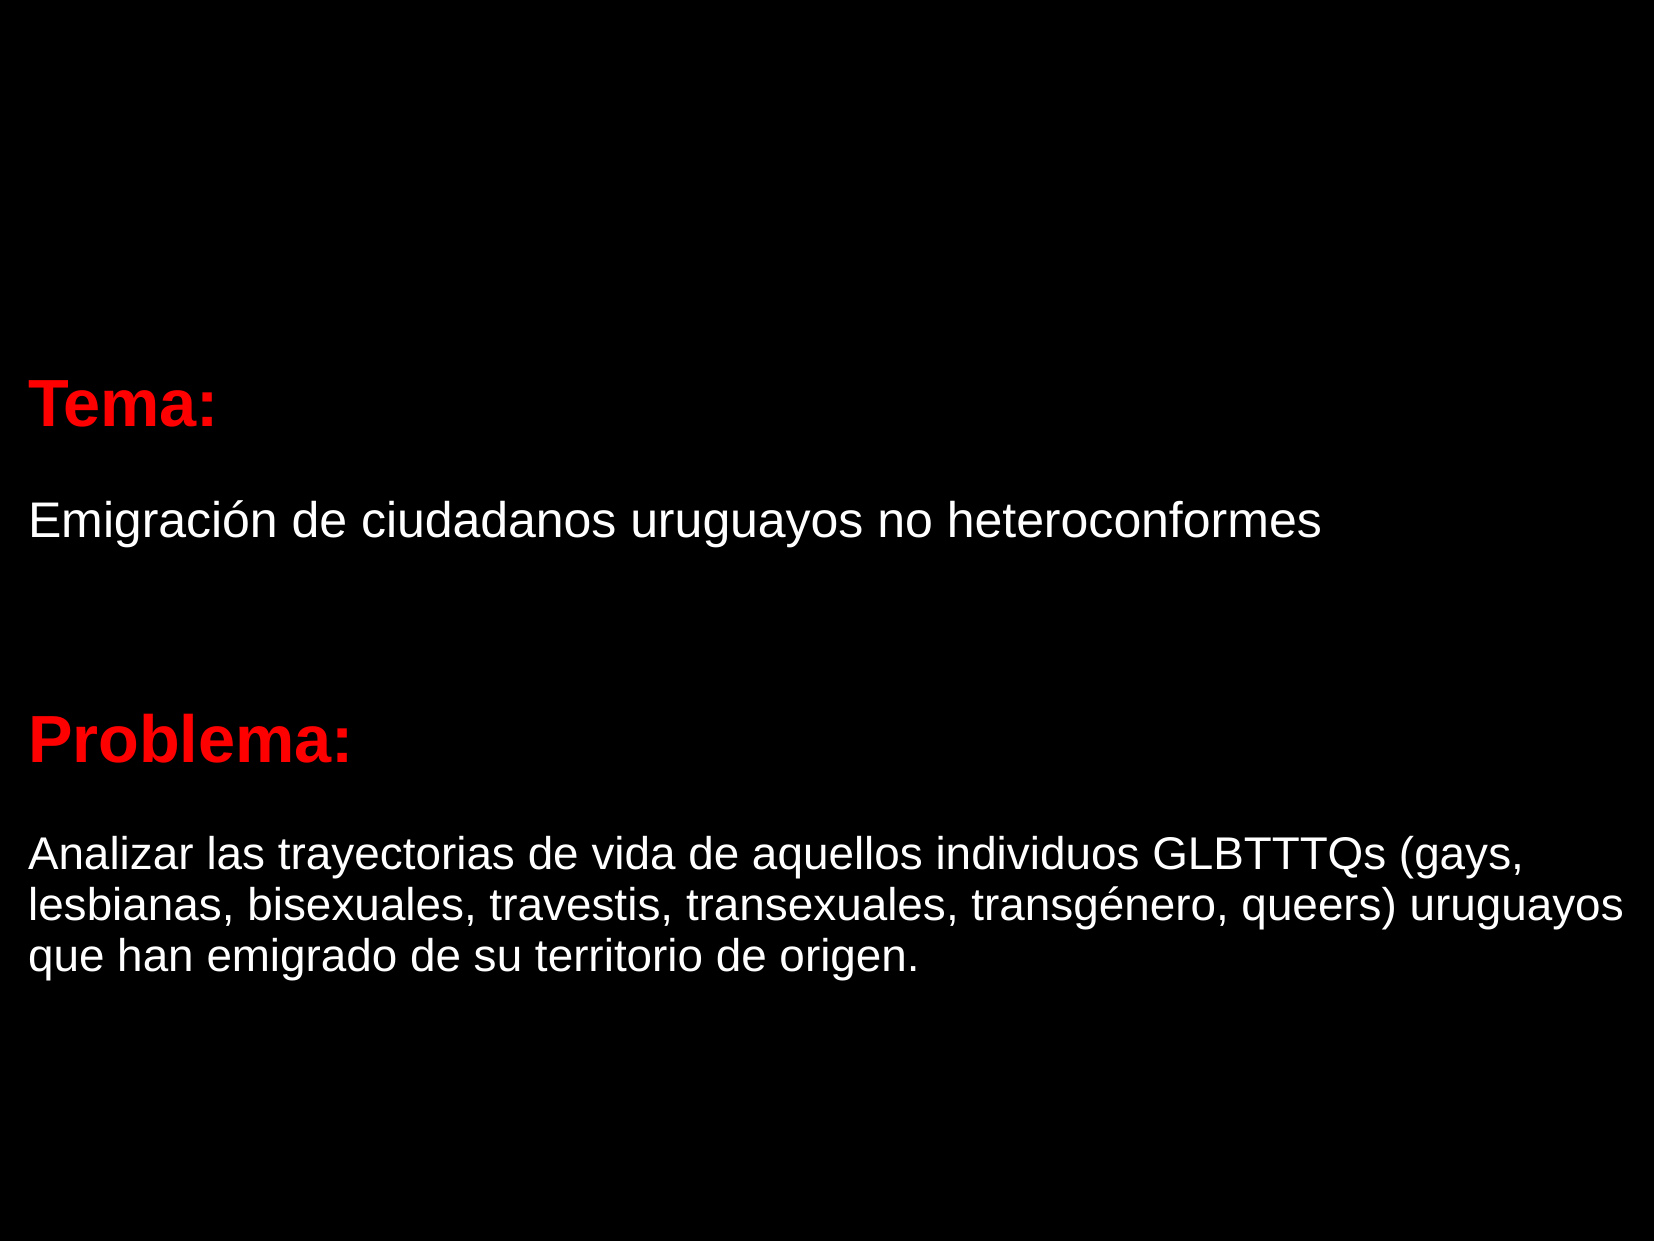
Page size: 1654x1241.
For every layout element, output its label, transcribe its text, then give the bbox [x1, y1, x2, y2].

text_box Tema: Emigración de ciudadanos uruguayos no heteroconformes Problema: Analizar las trayectorias de vida de aquellos individuos GLBTTTQs (gays, lesbianas, bisexuales, travestis, transexuales, transgénero, queers) uruguayos que han emigrado de su territorio de origen. [0, 0, 1654, 1240]
